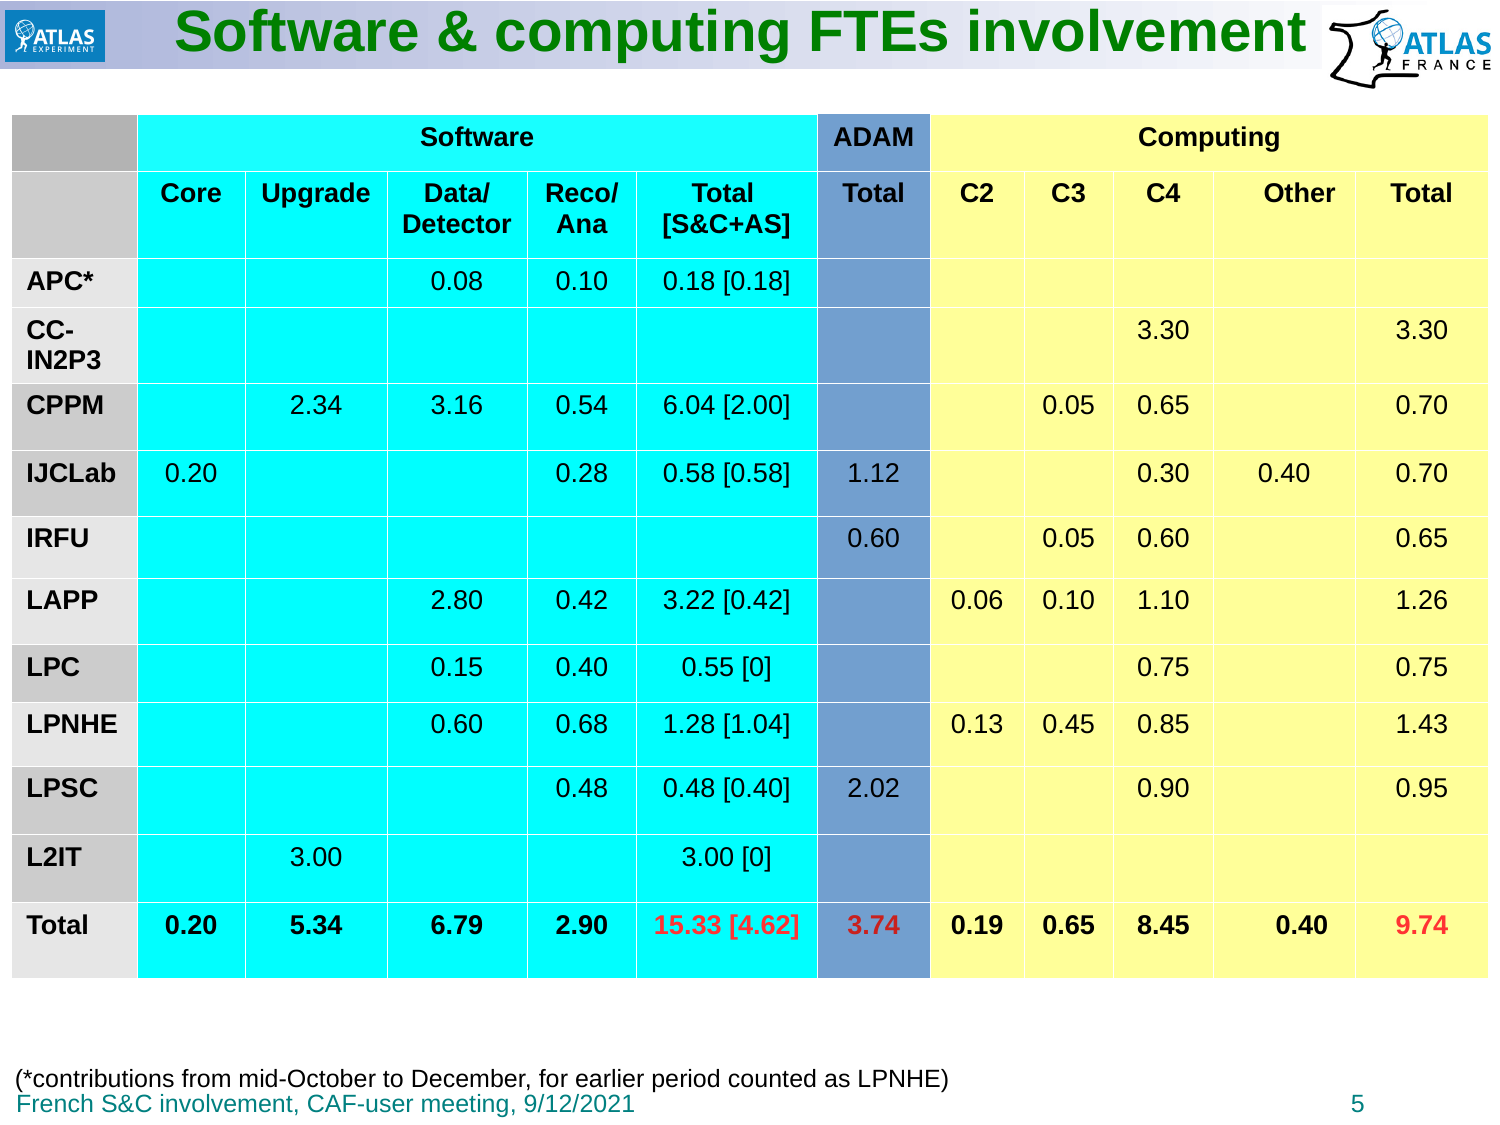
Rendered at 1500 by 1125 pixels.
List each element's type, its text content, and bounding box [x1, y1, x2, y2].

table_cell 3.00 [246, 835, 387, 902]
table_cell 3.74 [818, 903, 930, 978]
table_cell [818, 645, 930, 702]
text_box Software & computing FTEs involvement [7, 0, 1500, 116]
table_cell 0.05 [1025, 517, 1113, 578]
table_cell [138, 517, 245, 578]
table_cell Reco/ Ana [528, 172, 636, 258]
table_cell 6.79 [388, 903, 527, 978]
table_cell 2.90 [528, 903, 636, 978]
table_cell Total [12, 903, 137, 978]
table_cell 0.65 [1356, 517, 1488, 578]
table_cell [931, 517, 1024, 578]
table_cell 0.06 [931, 579, 1024, 644]
table_cell [1214, 579, 1355, 644]
table_cell [1025, 767, 1113, 834]
table_cell [138, 645, 245, 702]
table_cell 0.13 [931, 703, 1024, 766]
table_cell [528, 308, 636, 383]
table_cell [1356, 835, 1488, 902]
table_cell 0.85 [1114, 703, 1213, 766]
table_cell Data/Detector [388, 172, 527, 258]
table_cell 5.34 [246, 903, 387, 978]
table_cell [138, 308, 245, 383]
table_cell 0.75 [1356, 645, 1488, 702]
table_cell 9.74 [1356, 903, 1488, 978]
table_cell 0.70 [1356, 451, 1488, 516]
table_cell 2.34 [246, 384, 387, 450]
table_cell 0.19 [931, 903, 1024, 978]
table_cell 0.40 [1214, 451, 1355, 516]
table_cell [1214, 259, 1355, 307]
table_cell [246, 308, 387, 383]
table_cell 3.30 [1356, 308, 1488, 383]
table_cell 0.95 [1356, 767, 1488, 834]
table_cell [12, 172, 137, 258]
table_cell 0.60 [1114, 517, 1213, 578]
table_cell 15.33 [4.62] [637, 903, 817, 978]
table_cell 0.15 [388, 645, 527, 702]
table_cell Total [S&C+AS] [637, 172, 817, 258]
table_cell APC* [12, 259, 137, 307]
table_cell [246, 259, 387, 307]
table_cell [138, 703, 245, 766]
table_cell [931, 645, 1024, 702]
table_cell 0.48 [0.40] [637, 767, 817, 834]
table_cell 0.18 [0.18] [637, 259, 817, 307]
table_cell 0.55 [0] [637, 645, 817, 702]
table_cell [1025, 645, 1113, 702]
table_cell [1356, 259, 1488, 307]
table_cell [1214, 517, 1355, 578]
table_header Software [138, 115, 817, 171]
table_cell LPSC [12, 767, 137, 834]
table_cell [1214, 645, 1355, 702]
table_cell 0.70 [1356, 384, 1488, 450]
table_header Computing [931, 115, 1488, 171]
table_cell C4 [1114, 172, 1213, 258]
table_cell 0.20 [138, 451, 245, 516]
table_cell [388, 835, 527, 902]
table_cell [246, 451, 387, 516]
table_cell Total [818, 172, 930, 258]
table_cell 3.16 [388, 384, 527, 450]
table_header [12, 115, 137, 171]
table_cell 0.10 [528, 259, 636, 307]
table_cell [931, 308, 1024, 383]
table_cell Other [1214, 172, 1355, 258]
table_cell 0.30 [1114, 451, 1213, 516]
table_cell 1.43 [1356, 703, 1488, 766]
table_cell [138, 579, 245, 644]
table_cell [138, 259, 245, 307]
table_cell [1214, 835, 1355, 902]
table_cell [637, 517, 817, 578]
table_cell [818, 579, 930, 644]
table_cell [388, 308, 527, 383]
table_cell [388, 767, 527, 834]
table_cell IJCLab [12, 451, 137, 516]
table_cell [388, 517, 527, 578]
table_cell 1.26 [1356, 579, 1488, 644]
table_cell [931, 767, 1024, 834]
table_cell IRFU [12, 517, 137, 578]
table_cell [931, 835, 1024, 902]
table_cell Core [138, 172, 245, 258]
table_cell 0.40 [1214, 903, 1355, 978]
table_cell 2.02 [818, 767, 930, 834]
table_cell 0.05 [1025, 384, 1113, 450]
table_cell LPNHE [12, 703, 137, 766]
table_cell 0.40 [528, 645, 636, 702]
table_cell [528, 517, 636, 578]
table_cell 0.28 [528, 451, 636, 516]
table_cell [931, 384, 1024, 450]
table_cell 0.60 [388, 703, 527, 766]
table_cell [818, 835, 930, 902]
table_cell [388, 451, 527, 516]
table_cell 8.45 [1114, 903, 1213, 978]
table_cell 0.90 [1114, 767, 1213, 834]
table_cell [246, 517, 387, 578]
table_cell CC-IN2P3 [12, 308, 137, 383]
table_cell [1025, 308, 1113, 383]
table_cell [246, 645, 387, 702]
table_cell 0.10 [1025, 579, 1113, 644]
table_cell CPPM [12, 384, 137, 450]
table_cell [1214, 703, 1355, 766]
text_box (*contributions from mid-October to December, for earlier period counted as LPNHE) [0, 1057, 1414, 1114]
table_cell LPC [12, 645, 137, 702]
table_cell 6.04 [2.00] [637, 384, 817, 450]
table_cell [1214, 308, 1355, 383]
table_cell [931, 451, 1024, 516]
table_cell 0.58 [0.58] [637, 451, 817, 516]
table_cell [818, 384, 930, 450]
table_cell [1114, 835, 1213, 902]
table_cell 0.42 [528, 579, 636, 644]
table_cell 0.08 [388, 259, 527, 307]
table_cell [246, 767, 387, 834]
table_cell [818, 703, 930, 766]
table_header ADAM [818, 114, 930, 171]
table_cell [1114, 259, 1213, 307]
table_cell [1214, 384, 1355, 450]
table_cell 0.20 [138, 903, 245, 978]
table_cell 0.65 [1025, 903, 1113, 978]
table_cell [246, 579, 387, 644]
table_cell C2 [931, 172, 1024, 258]
table_cell Total [1356, 172, 1488, 258]
table_cell [138, 767, 245, 834]
table_cell [1025, 835, 1113, 902]
table_cell 2.80 [388, 579, 527, 644]
table_cell LAPP [12, 579, 137, 644]
table_cell 1.12 [818, 451, 930, 516]
table_cell [528, 835, 636, 902]
table_cell C3 [1025, 172, 1113, 258]
table_cell [818, 308, 930, 383]
table_cell [1025, 259, 1113, 307]
table_cell [246, 703, 387, 766]
table_cell 0.48 [528, 767, 636, 834]
table_cell 0.68 [528, 703, 636, 766]
table_cell 1.10 [1114, 579, 1213, 644]
table_cell [1214, 767, 1355, 834]
table_cell 0.75 [1114, 645, 1213, 702]
table_cell L2IT [12, 835, 137, 902]
table_cell 0.54 [528, 384, 636, 450]
table_cell 0.45 [1025, 703, 1113, 766]
table_cell 1.28 [1.04] [637, 703, 817, 766]
table_cell 3.22 [0.42] [637, 579, 817, 644]
table_cell [931, 259, 1024, 307]
table_cell [138, 835, 245, 902]
table_cell [818, 259, 930, 307]
table_cell Upgrade [246, 172, 387, 258]
table_cell 3.30 [1114, 308, 1213, 383]
table_cell [138, 384, 245, 450]
table_cell 0.60 [818, 517, 930, 578]
table_cell 3.00 [0] [637, 835, 817, 902]
table_cell [1025, 451, 1113, 516]
table_cell 0.65 [1114, 384, 1213, 450]
table_cell [637, 308, 817, 383]
